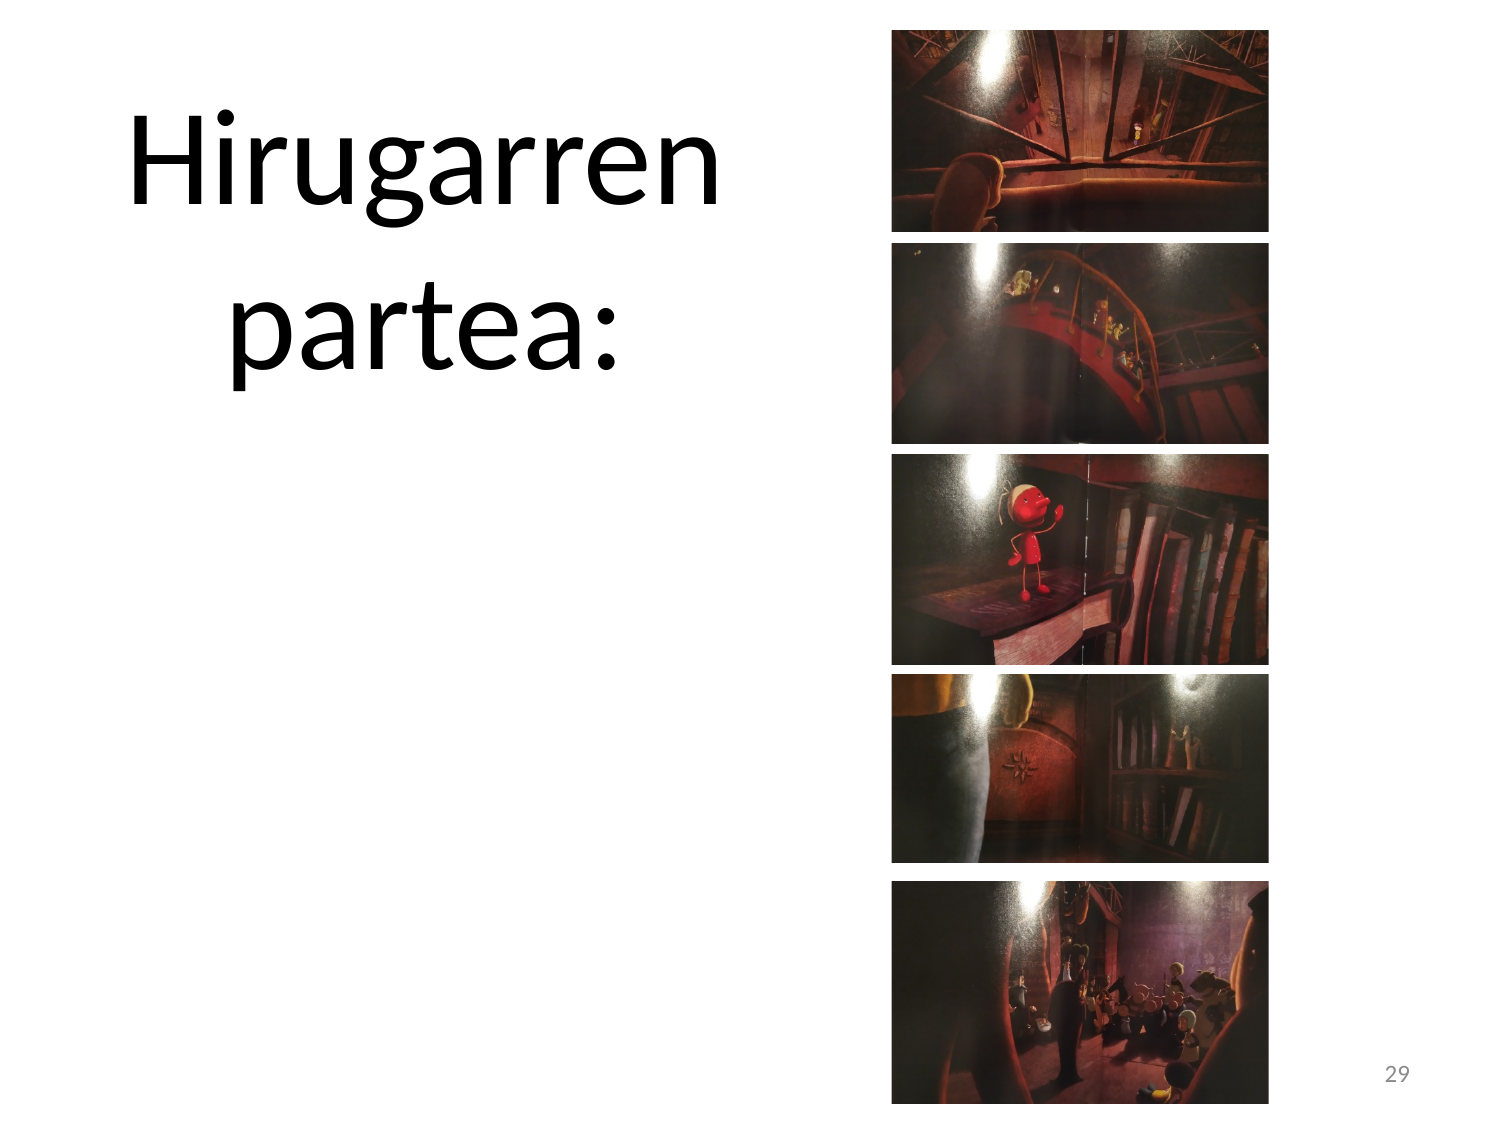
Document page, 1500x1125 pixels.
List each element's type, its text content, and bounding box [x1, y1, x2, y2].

picture [891, 454, 1269, 665]
picture [891, 243, 1269, 444]
picture [891, 30, 1269, 232]
picture [891, 881, 1269, 1104]
slide_number <numéro> [1269, 1042, 1425, 1103]
text_box Hirugarren partea: [0, 60, 880, 450]
picture [891, 674, 1269, 863]
